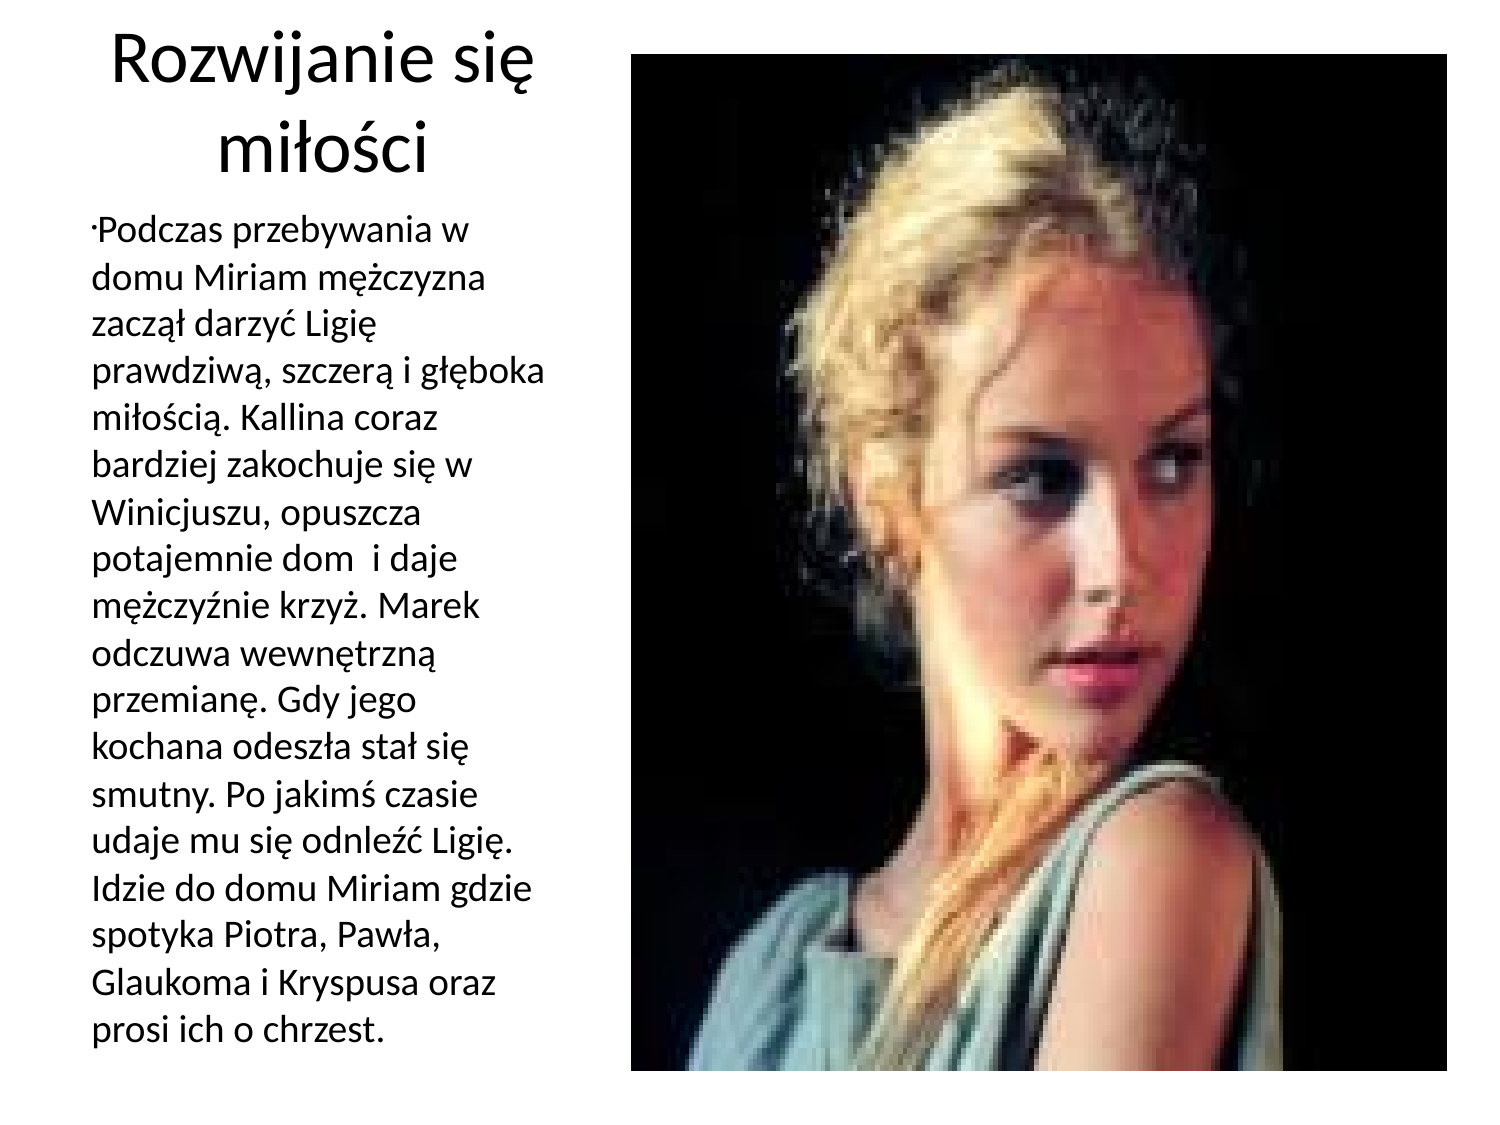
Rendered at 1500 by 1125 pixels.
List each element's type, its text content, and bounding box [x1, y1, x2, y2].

title Rozwijanie się miłości [76, 0, 571, 191]
picture [631, 54, 1447, 1071]
list Podczas przebywania w domu Miriam mężczyzna zaczął darzyć Ligię prawdziwą, szczerą i głęboka miłością. Kallina coraz bardziej zakochuje się w Winicjuszu, opuszcza potajemnie dom i daje mężczyźnie krzyż. Marek odczuwa wewnętrzną przemianę. Gdy jego kochana odeszła stał się smutny. Po jakimś czasie udaje mu się odnleźć Ligię. Idzie do domu Miriam gdzie spotyka Piotra, Pawła, Glaukoma i Kryspusa oraz prosi ich o chrzest. [76, 196, 571, 1059]
